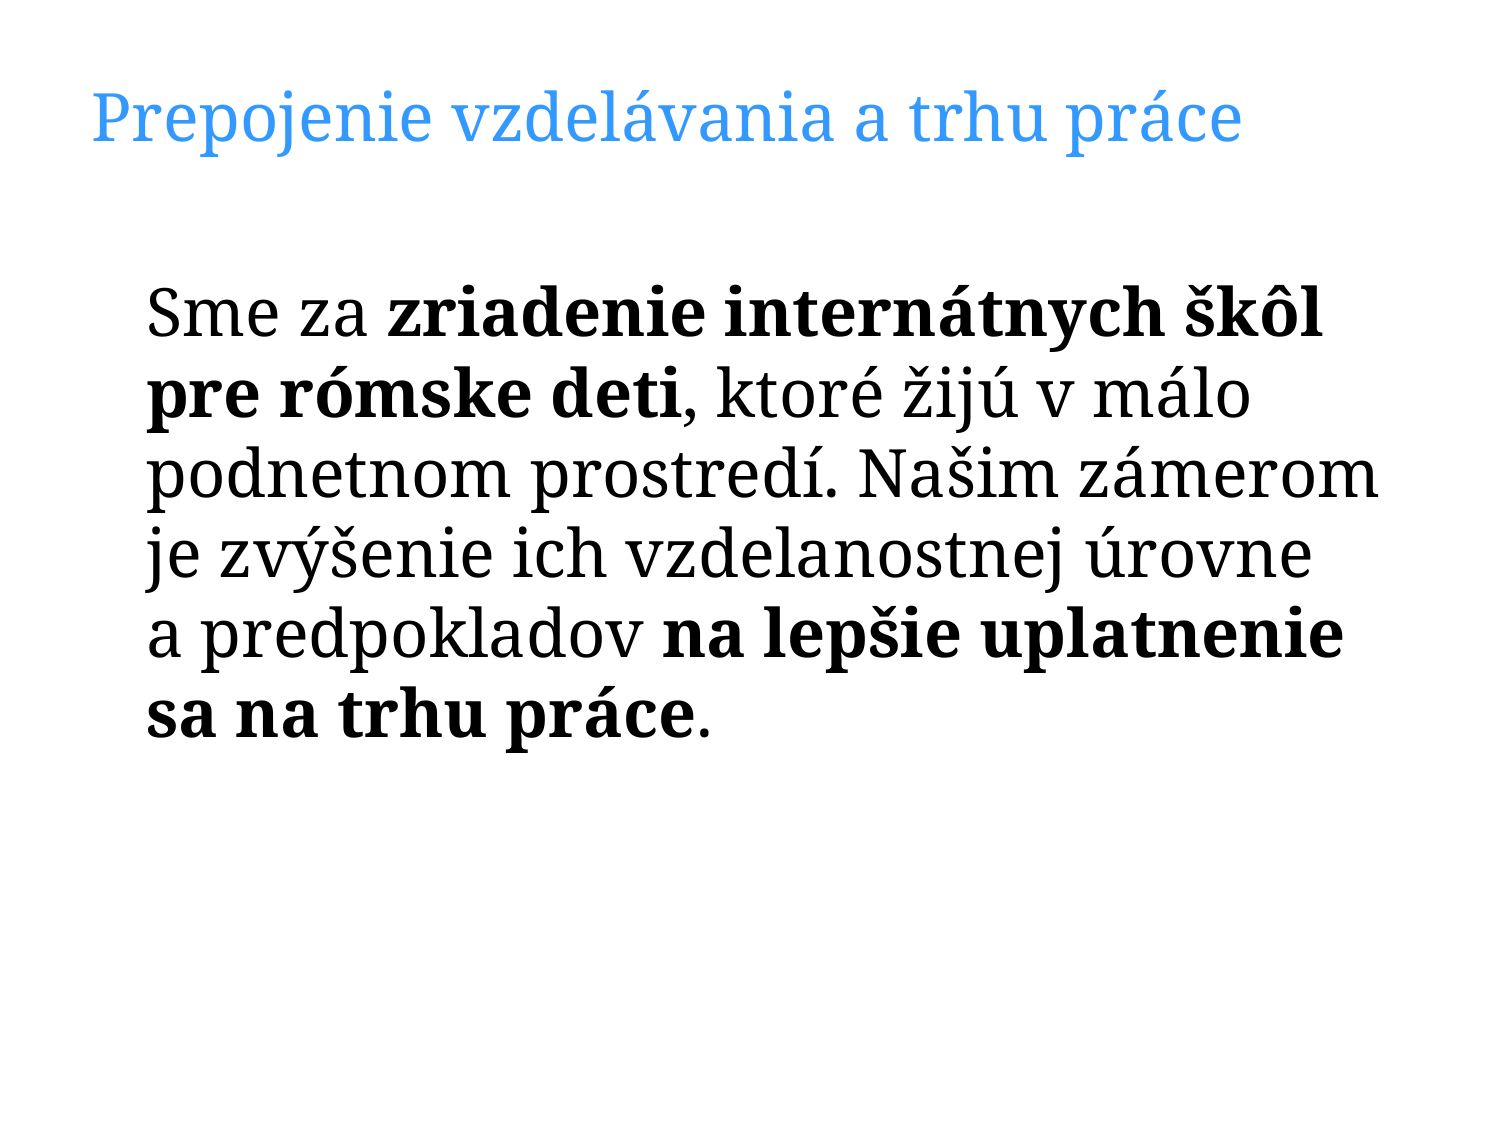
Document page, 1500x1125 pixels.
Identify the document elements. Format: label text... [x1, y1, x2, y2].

list Sme za zriadenie internátnych škôl pre rómske deti, ktoré žijú v málo podnetnom prostredí. Našim zámerom je zvýšenie ich vzdelanostnej úrovne a predpokladov na lepšie uplatnenie sa na trhu práce. [75, 262, 1426, 1006]
title Prepojenie vzdelávania a trhu práce [76, 42, 1427, 188]
